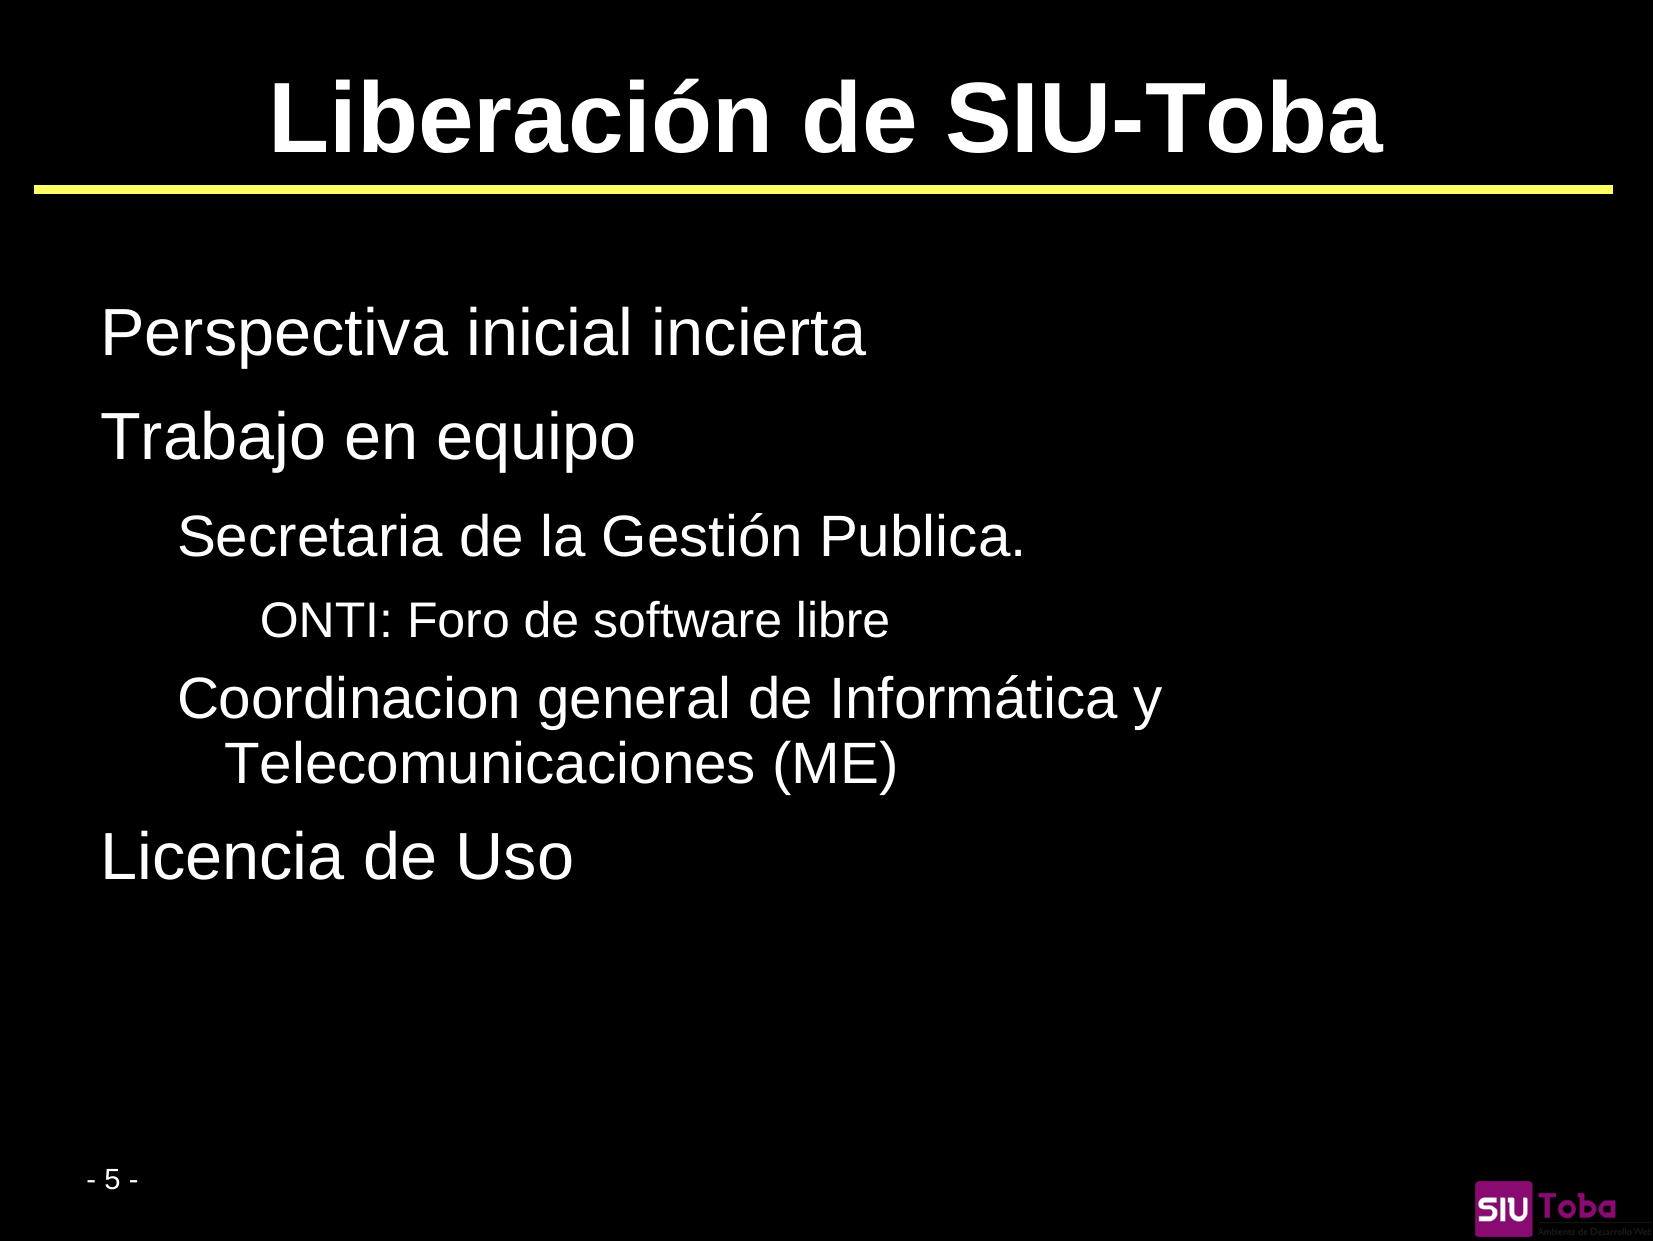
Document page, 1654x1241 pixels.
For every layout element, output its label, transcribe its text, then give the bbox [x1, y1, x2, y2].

picture [1475, 1181, 1652, 1237]
title Liberación de SIU-Toba [58, 47, 1594, 188]
list Perspectiva inicial incierta Trabajo en equipo Secretaria de la Gestión Publica. ONTI: Foro de software libre Coordinacion general de Informática y Telecomunicaciones (ME) Licencia de Uso [82, 295, 1565, 1109]
